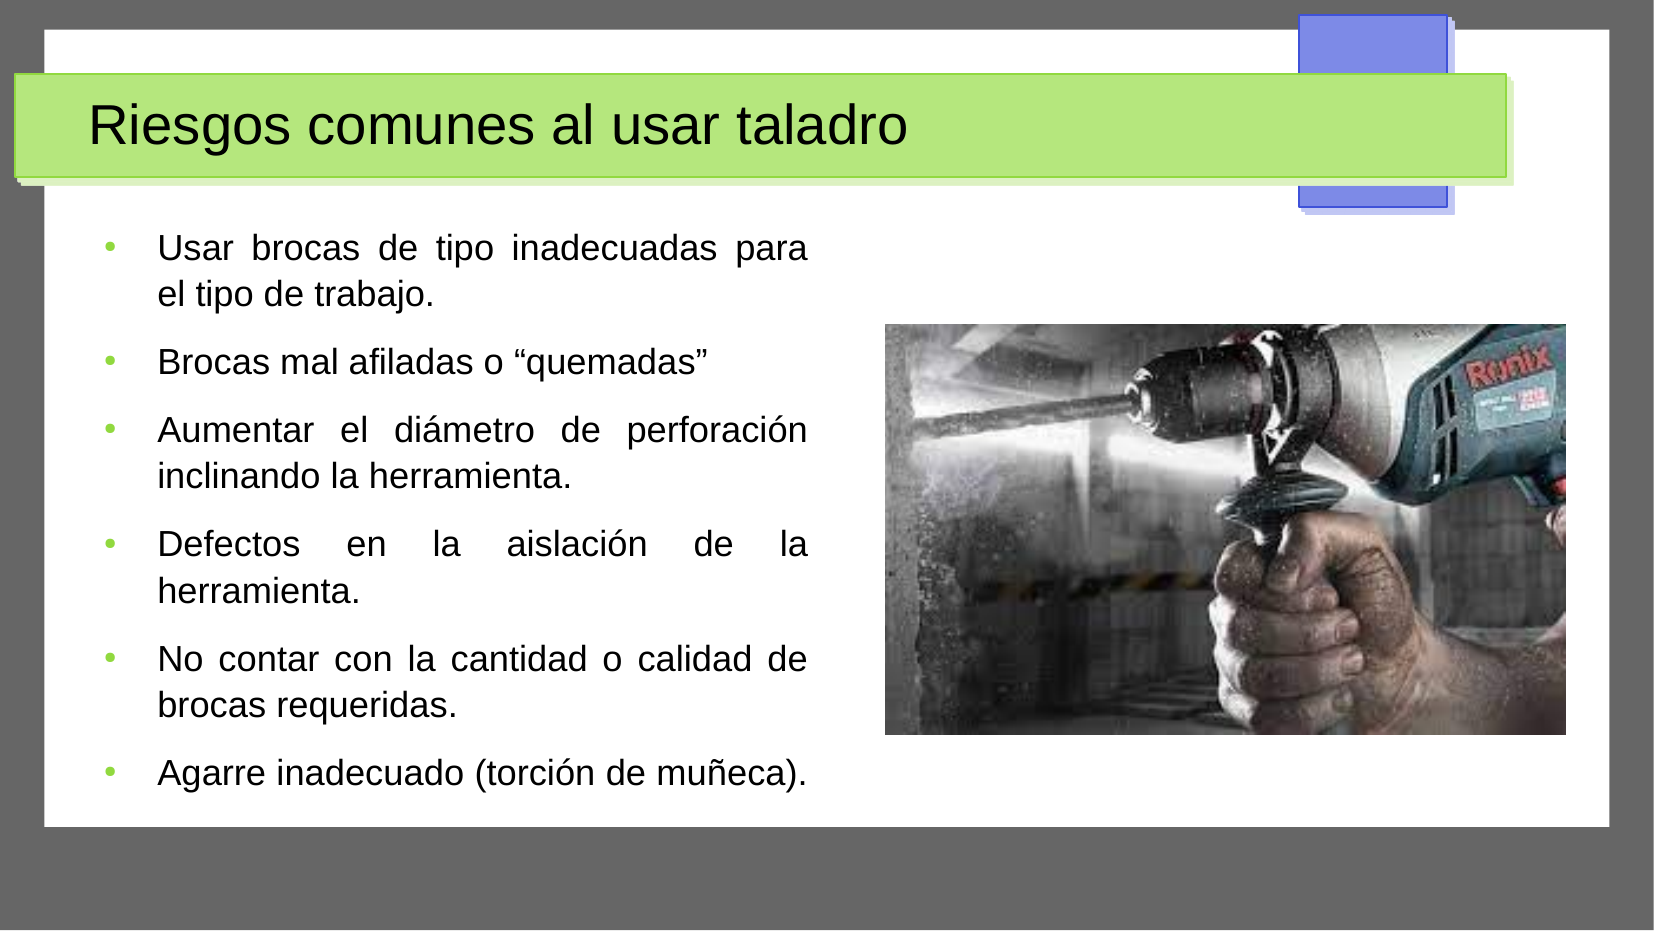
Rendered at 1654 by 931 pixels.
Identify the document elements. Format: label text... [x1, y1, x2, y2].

list Usar brocas de tipo inadecuadas para el tipo de trabajo. Brocas mal afiladas o “quemadas” Aumentar el diámetro de perforación inclinando la herramienta. Defectos en la aislación de la herramienta. No contar con la cantidad o calidad de brocas requeridas. Agarre inadecuado (torción de muñeca). [88, 221, 809, 813]
title Riesgos comunes al usar taladro [88, 73, 1506, 178]
picture [885, 324, 1566, 735]
